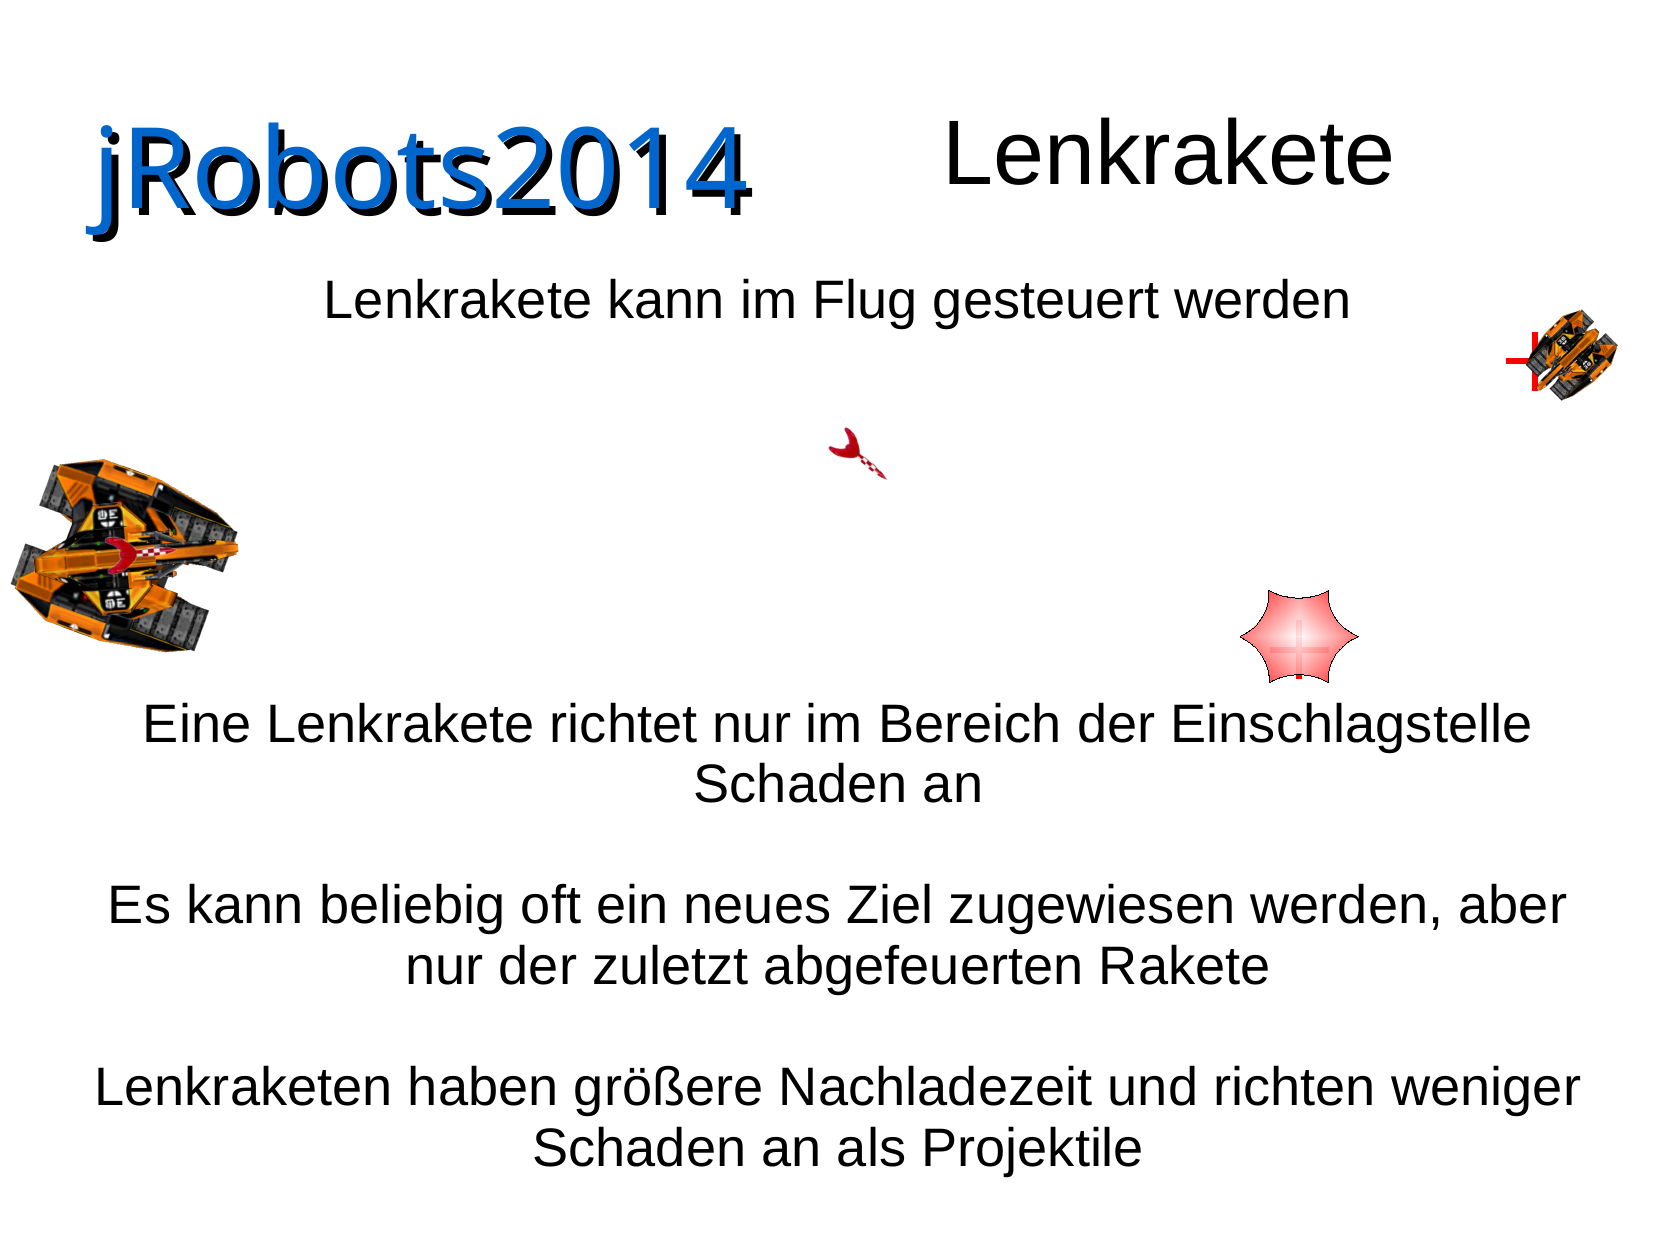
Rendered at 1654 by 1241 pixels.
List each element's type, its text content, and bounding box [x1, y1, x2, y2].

title Lenkrakete [767, 56, 1571, 250]
picture [0, 442, 249, 674]
picture [1512, 302, 1625, 414]
subtitle Lenkrakete kann im Flug gesteuert werden Eine Lenkrakete richtet nur im Bereich der Einschlagstelle Schaden an Es kann beliebig oft ein neues Ziel zugewiesen werden, aber nur der zuletzt abgefeuerten Rakete Lenkraketen haben größere Nachladezeit und richten weniger Schaden an als Projektile [82, 269, 1595, 1178]
text_box [1240, 590, 1359, 683]
picture [825, 424, 896, 491]
